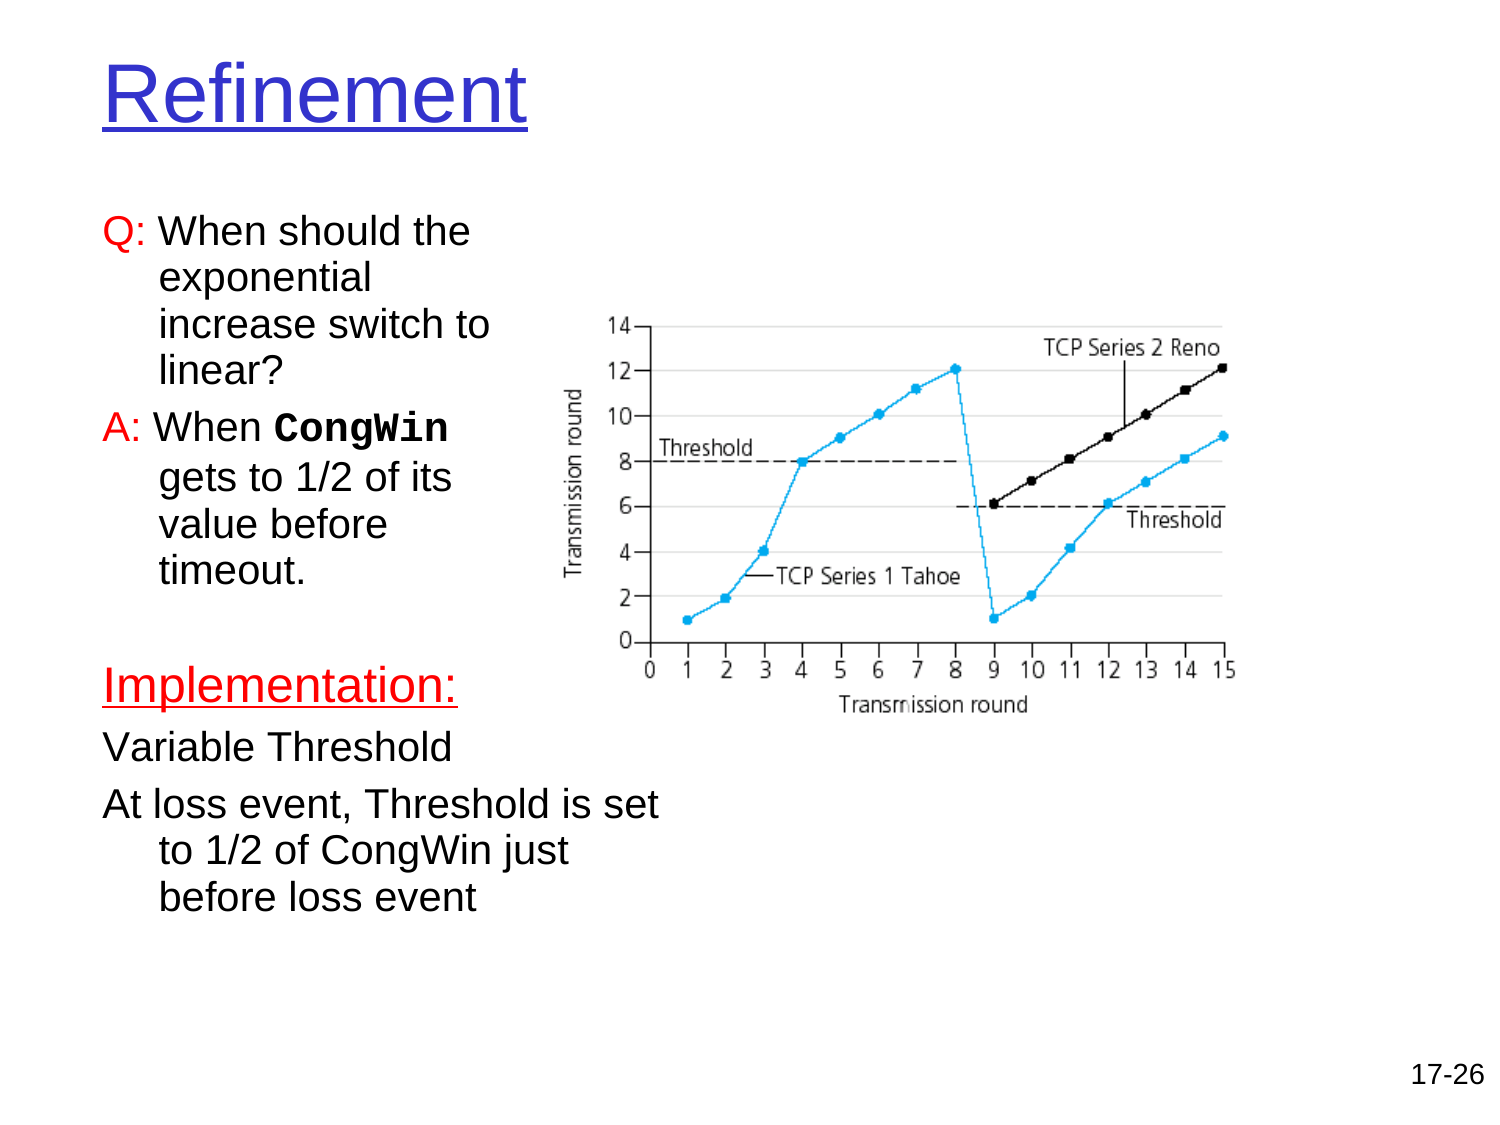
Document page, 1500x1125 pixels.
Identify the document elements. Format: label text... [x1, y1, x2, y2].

title Refinement [87, 0, 1363, 188]
list Q: When should the exponential increase switch to linear? A: When CongWin gets to 1/2 of its value before timeout. [87, 199, 550, 649]
list Implementation: Variable Threshold At loss event, Threshold is set to 1/2 of CongWin just before loss event [87, 649, 713, 963]
picture [550, 262, 1454, 730]
